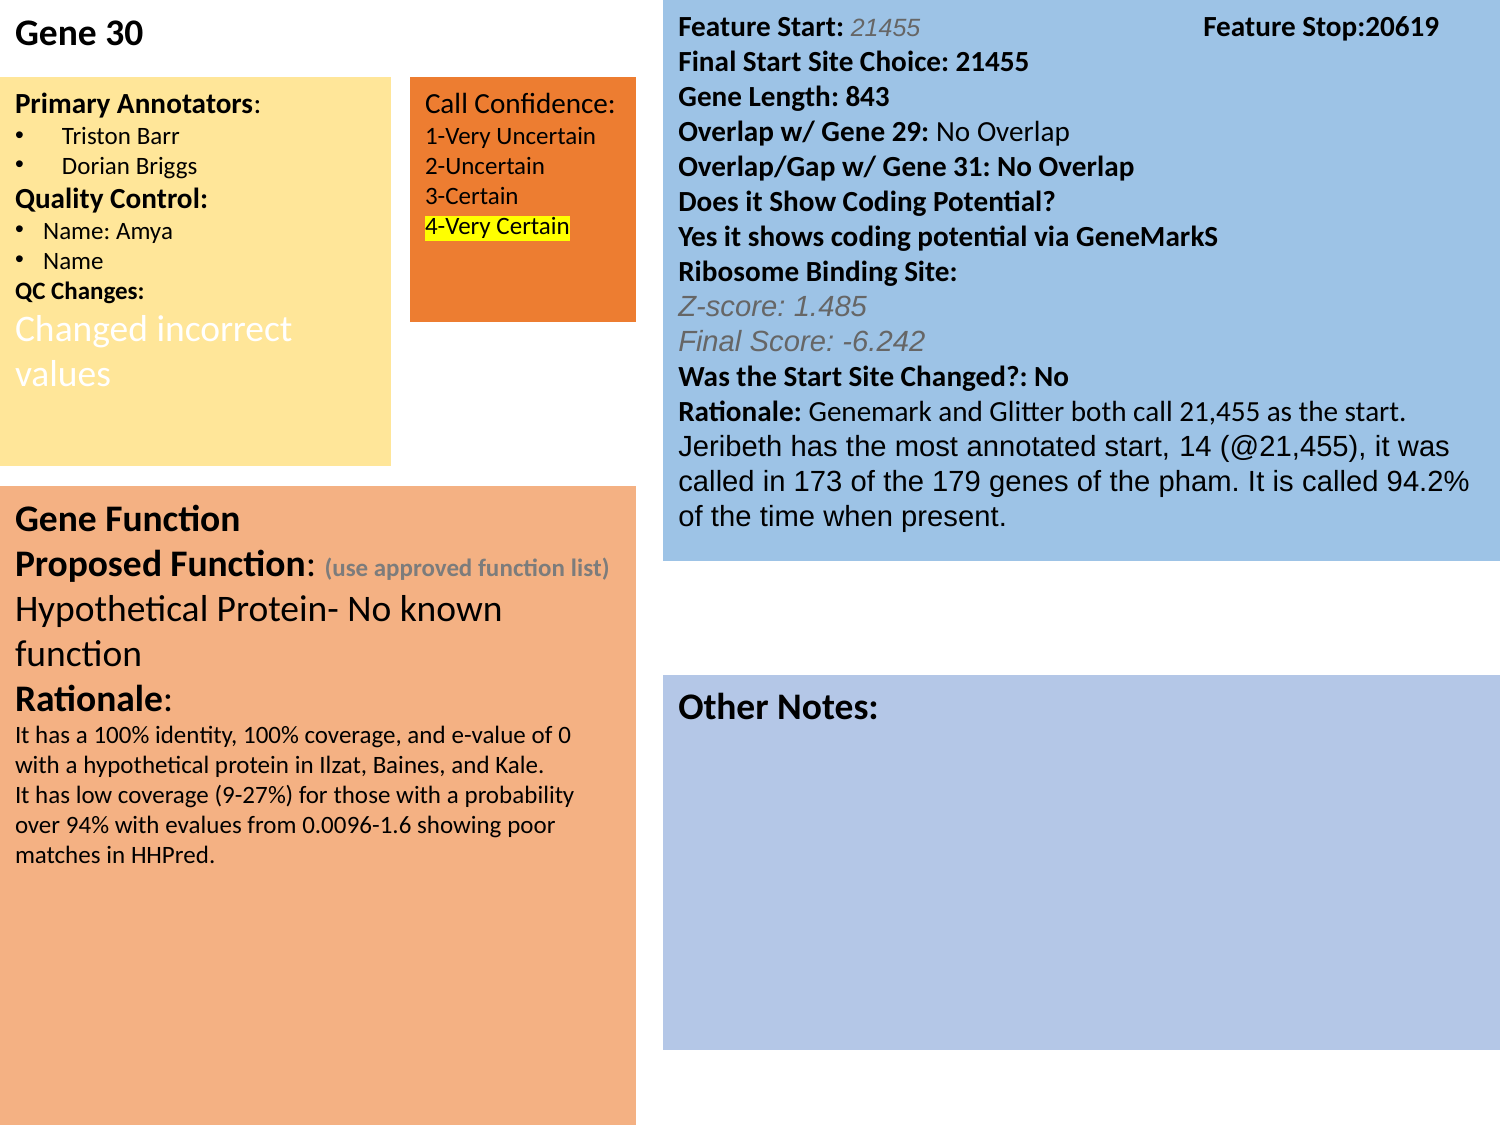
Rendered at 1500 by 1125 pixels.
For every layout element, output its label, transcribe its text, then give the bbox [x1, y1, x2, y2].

text_box Other Notes: [663, 675, 1500, 1050]
text_box Gene 30 [0, 0, 160, 61]
text_box Call Confidence: 1-Very Uncertain 2-Uncertain 3-Certain 4-Very Certain [410, 77, 636, 322]
text_box Feature Start: 21455 Feature Stop:20619 Final Start Site Choice: 21455 Gene Length: 843 Overlap w/ Gene 29: No Overlap Overlap/Gap w/ Gene 31: No Overlap Does it Show Coding Potential? Yes it shows coding potential via GeneMarkS Ribosome Binding Site: Z-score: 1.485 Final Score: -6.242 Was the Start Site Changed?: No Rationale: Genemark and Glitter both call 21,455 as the start. Jeribeth has the most annotated start, 14 (@21,455), it was called in 173 of the 179 genes of the pham. It is called 94.2% of the time when present. [663, 0, 1500, 561]
text_box Gene Function Proposed Function: (use approved function list) Hypothetical Protein- No known function Rationale: It has a 100% identity, 100% coverage, and e-value of 0 with a hypothetical protein in Ilzat, Baines, and Kale. It has low coverage (9-27%) for those with a probability over 94% with evalues from 0.0096-1.6 showing poor matches in HHPred. [0, 486, 636, 1125]
text_box Primary Annotators: Triston Barr Dorian Briggs Quality Control: Name: Amya Name QC Changes: Changed incorrect values [0, 77, 391, 466]
